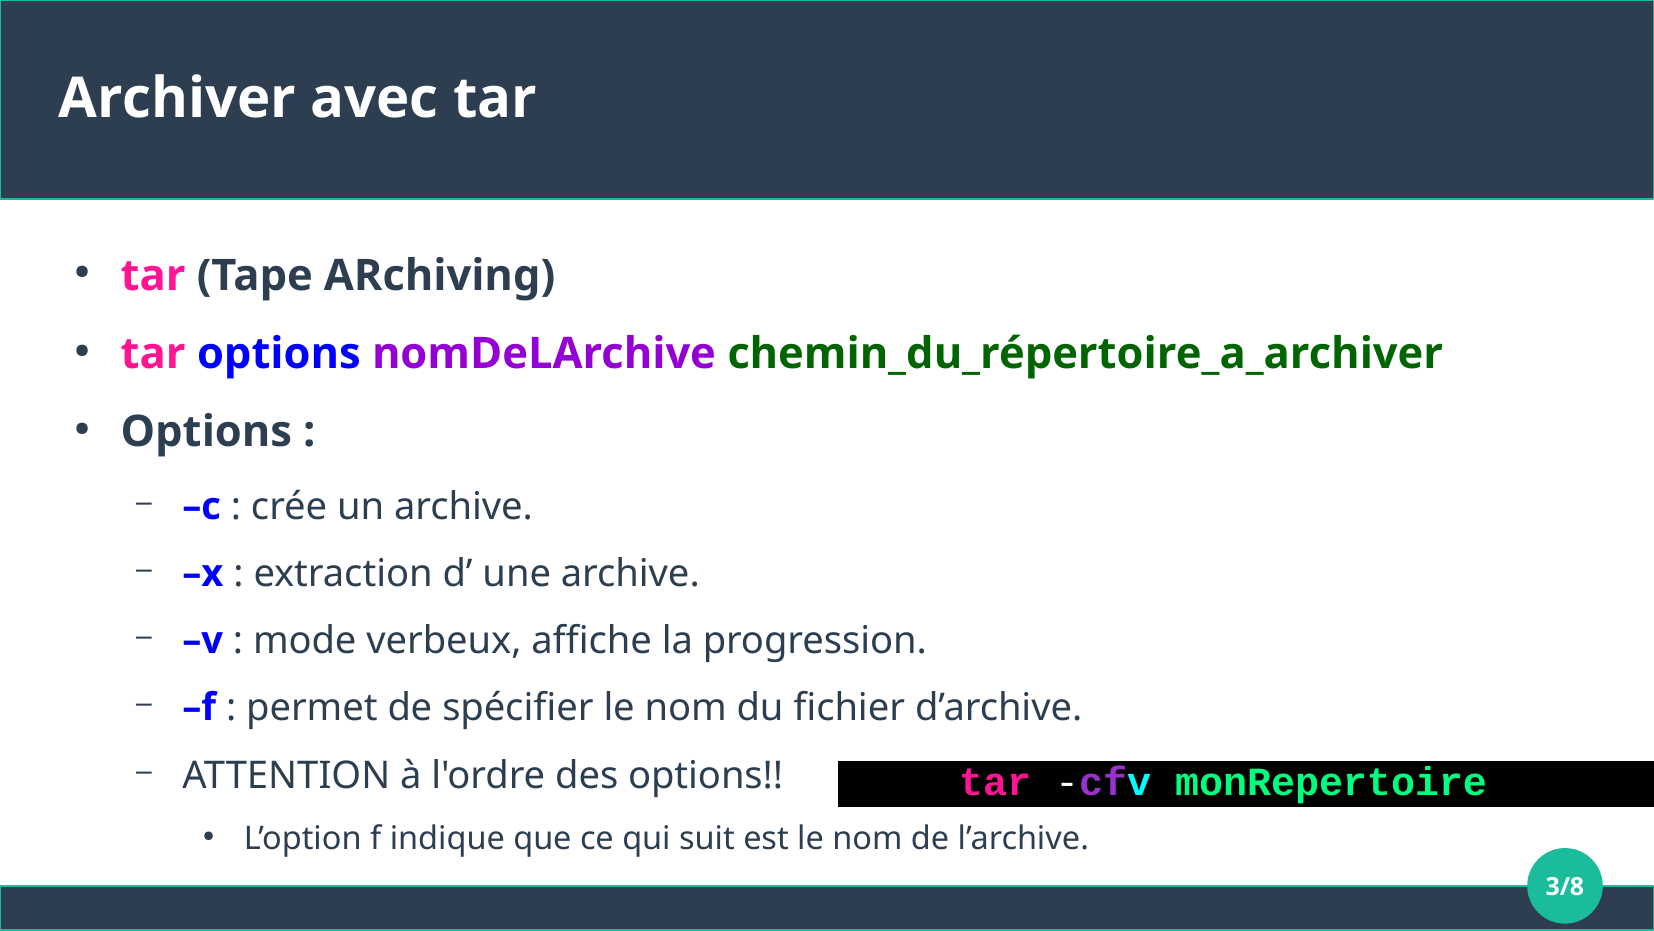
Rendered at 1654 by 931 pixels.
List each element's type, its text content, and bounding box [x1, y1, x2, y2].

title Archiver avec tar [59, 37, 1595, 155]
list tar (Tape ARchiving) tar options nomDeLArchive chemin_du_répertoire_a_archiver Options : –c : crée un archive. –x : extraction d’ une archive. –v : mode verbeux, affiche la progression. –f : permet de spécifier le nom du fichier d’archive. ATTENTION à l'ordre des options!! L’option f indique que ce qui suit est le nom de l’archive. [59, 243, 1595, 864]
chart [649, 573, 1654, 857]
